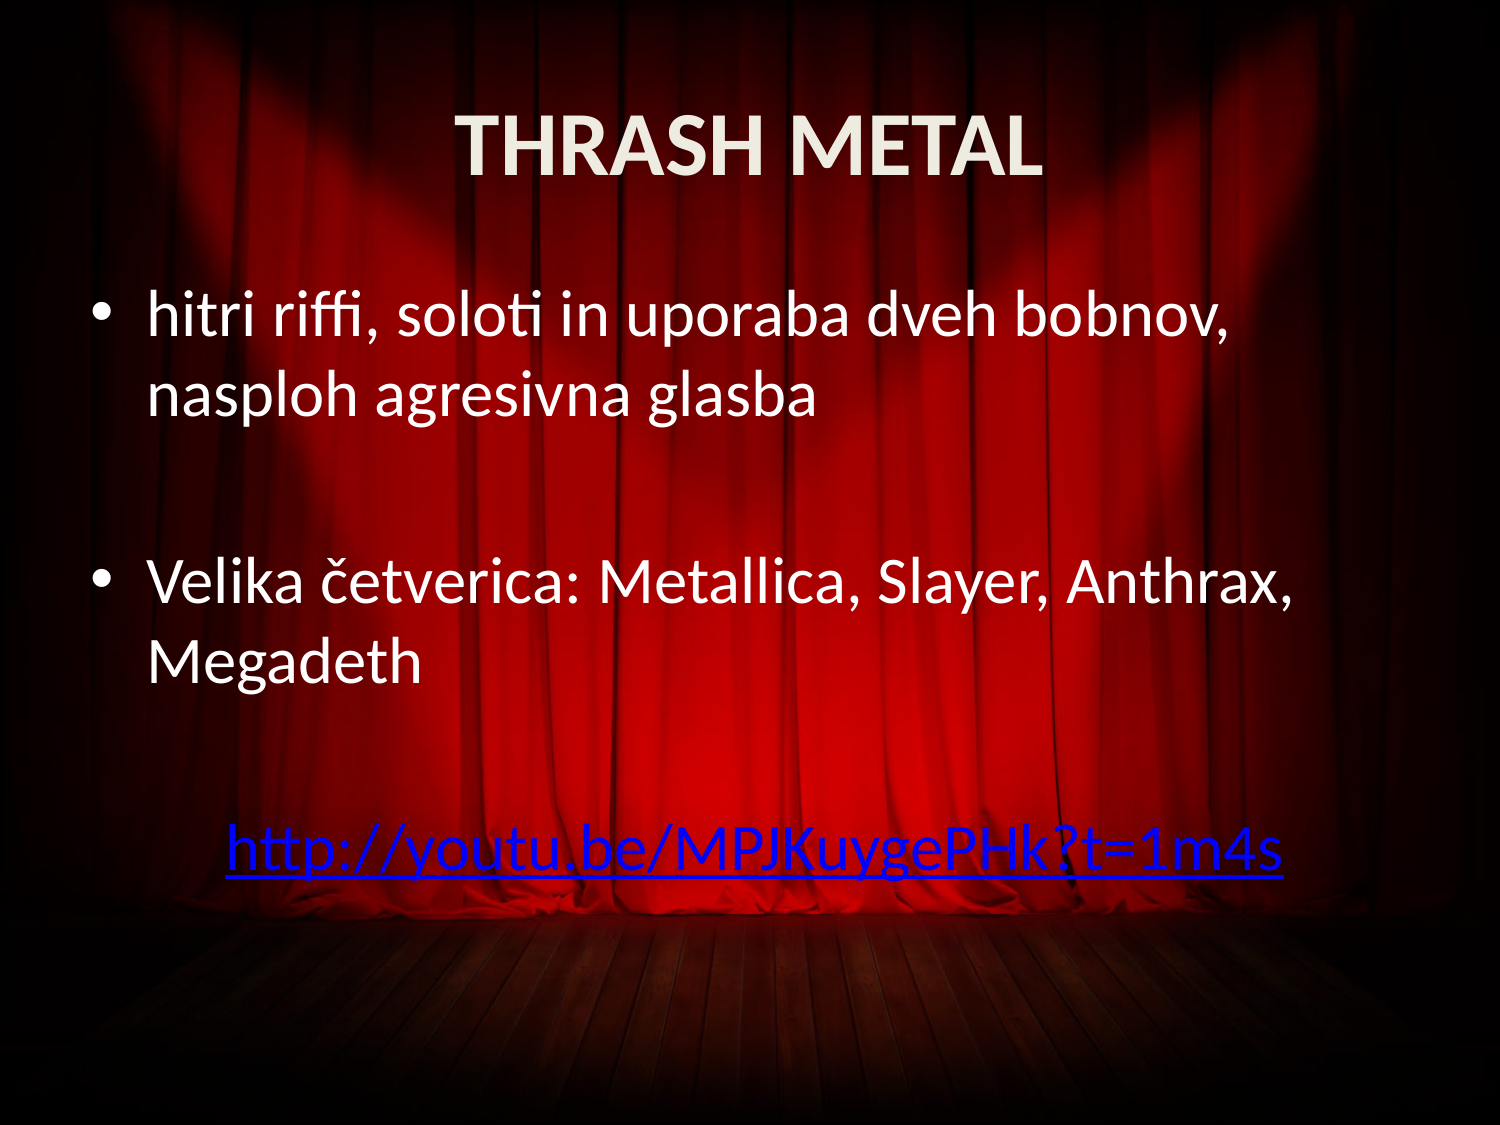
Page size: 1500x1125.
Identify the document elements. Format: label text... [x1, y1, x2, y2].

title THRASH METAL [75, 45, 1425, 233]
list hitri riffi, soloti in uporaba dveh bobnov, nasploh agresivna glasba Velika četverica: Metallica, Slayer, Anthrax, Megadeth http://youtu.be/MPJKuygePHk?t=1m4s [75, 262, 1425, 1005]
picture [0, 0, 1500, 1125]
